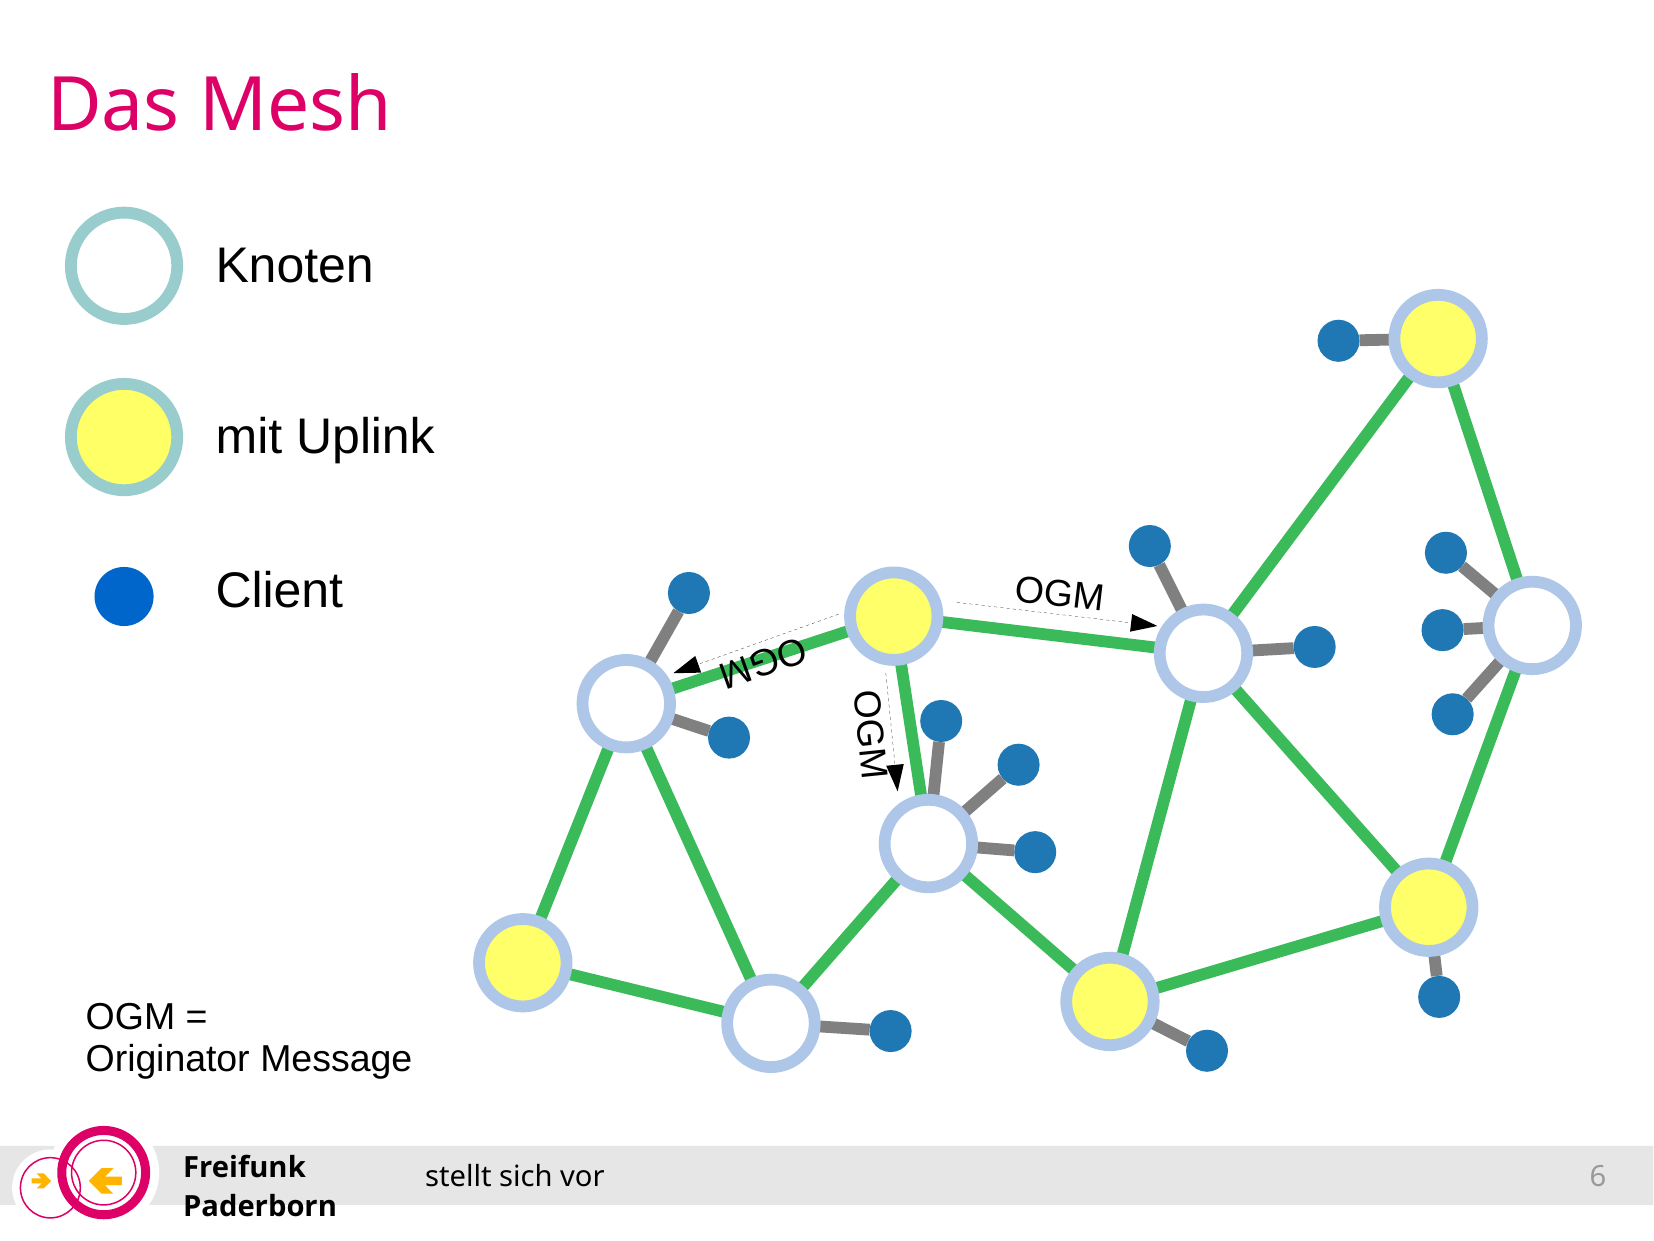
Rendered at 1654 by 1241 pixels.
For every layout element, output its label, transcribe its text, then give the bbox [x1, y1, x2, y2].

text_box [70, 383, 178, 491]
text_box Client [200, 554, 438, 626]
text_box [70, 212, 178, 319]
picture [438, 253, 1617, 1188]
text_box Knoten [200, 230, 438, 302]
title Das Mesh [47, 45, 1607, 158]
text_box OGM = Originator Message [70, 987, 428, 1087]
text_box mit Uplink [200, 401, 485, 473]
text_box [94, 566, 154, 627]
